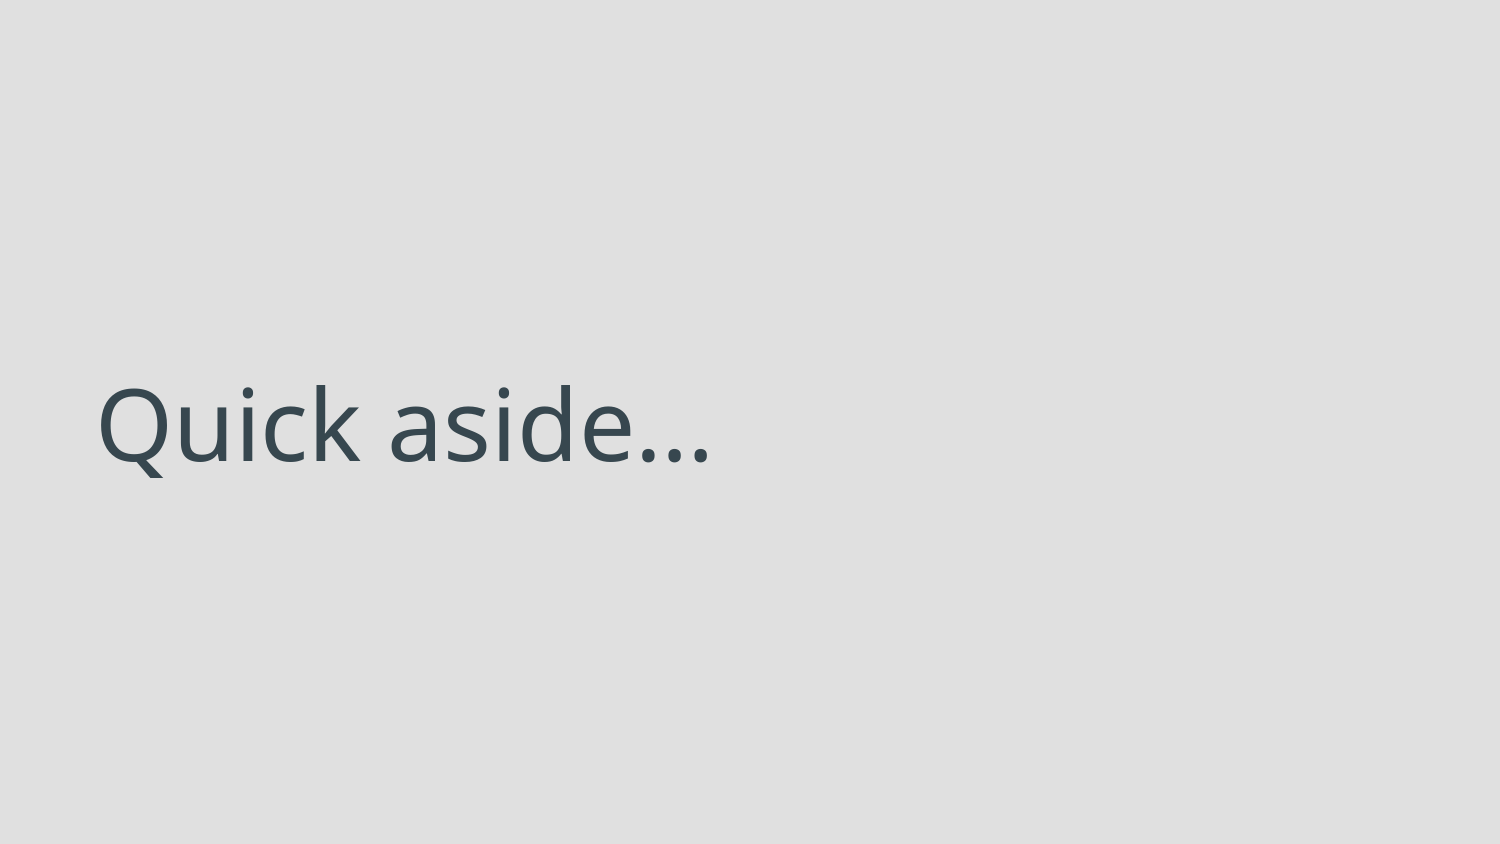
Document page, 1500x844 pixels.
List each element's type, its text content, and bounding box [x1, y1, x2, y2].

title Quick aside… [80, 86, 1102, 758]
